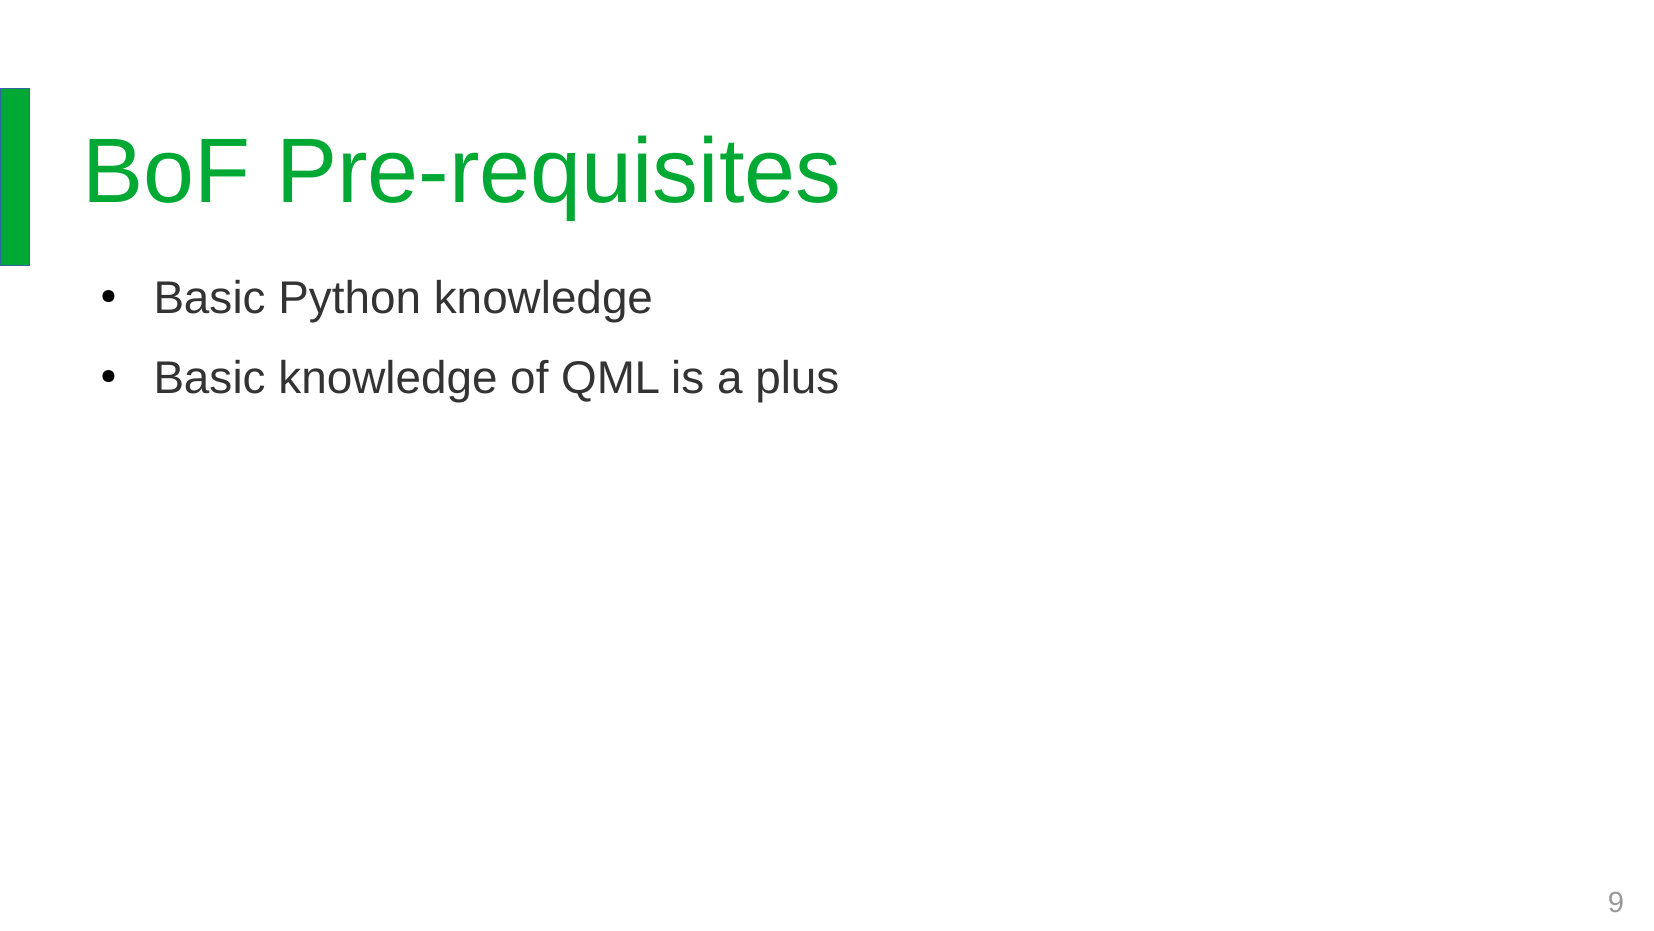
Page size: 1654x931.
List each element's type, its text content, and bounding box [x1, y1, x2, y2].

list Basic Python knowledge Basic knowledge of QML is a plus [82, 271, 1571, 758]
title BoF Pre-requisites [82, 92, 1571, 249]
